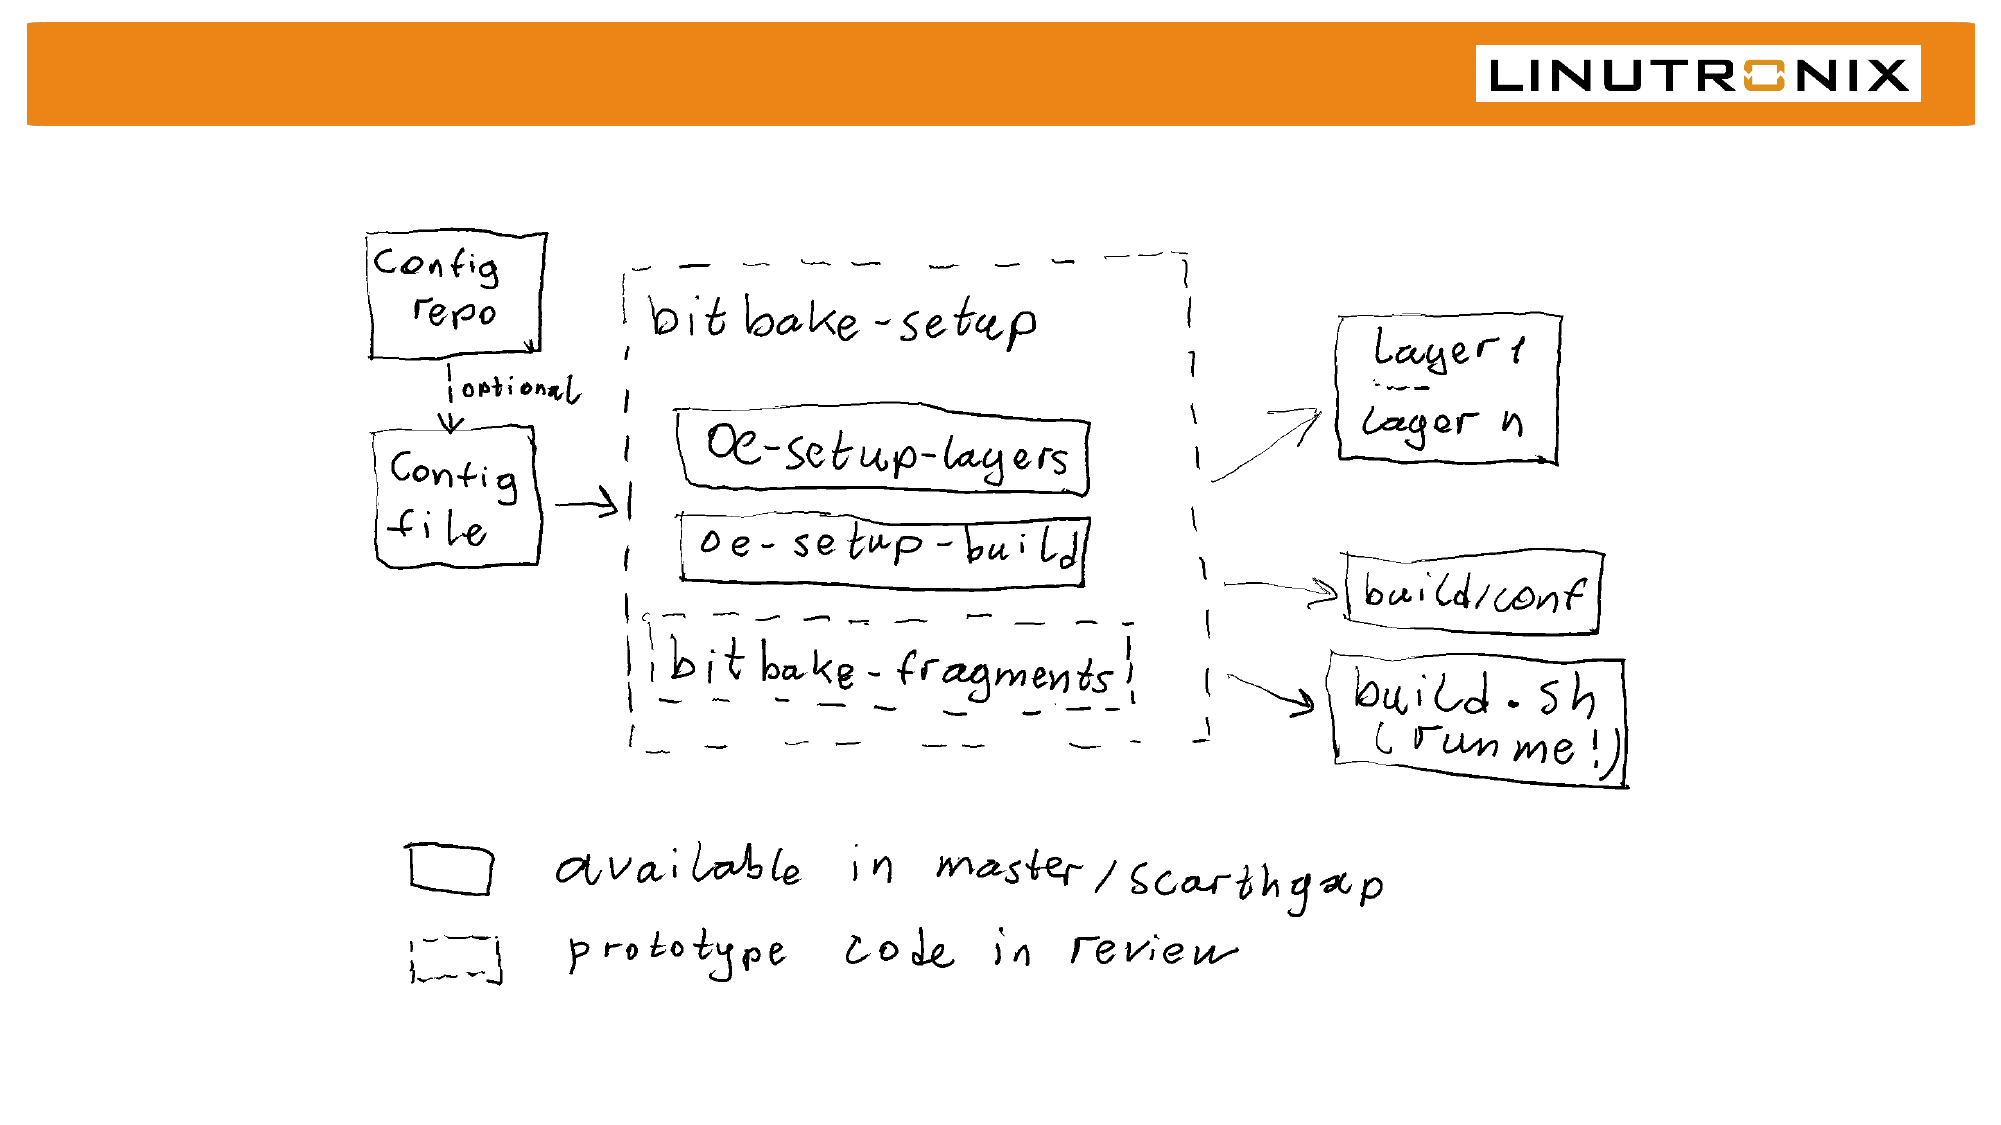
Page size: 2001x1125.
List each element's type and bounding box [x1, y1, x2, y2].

picture [358, 135, 1656, 1108]
picture [27, 22, 1975, 126]
